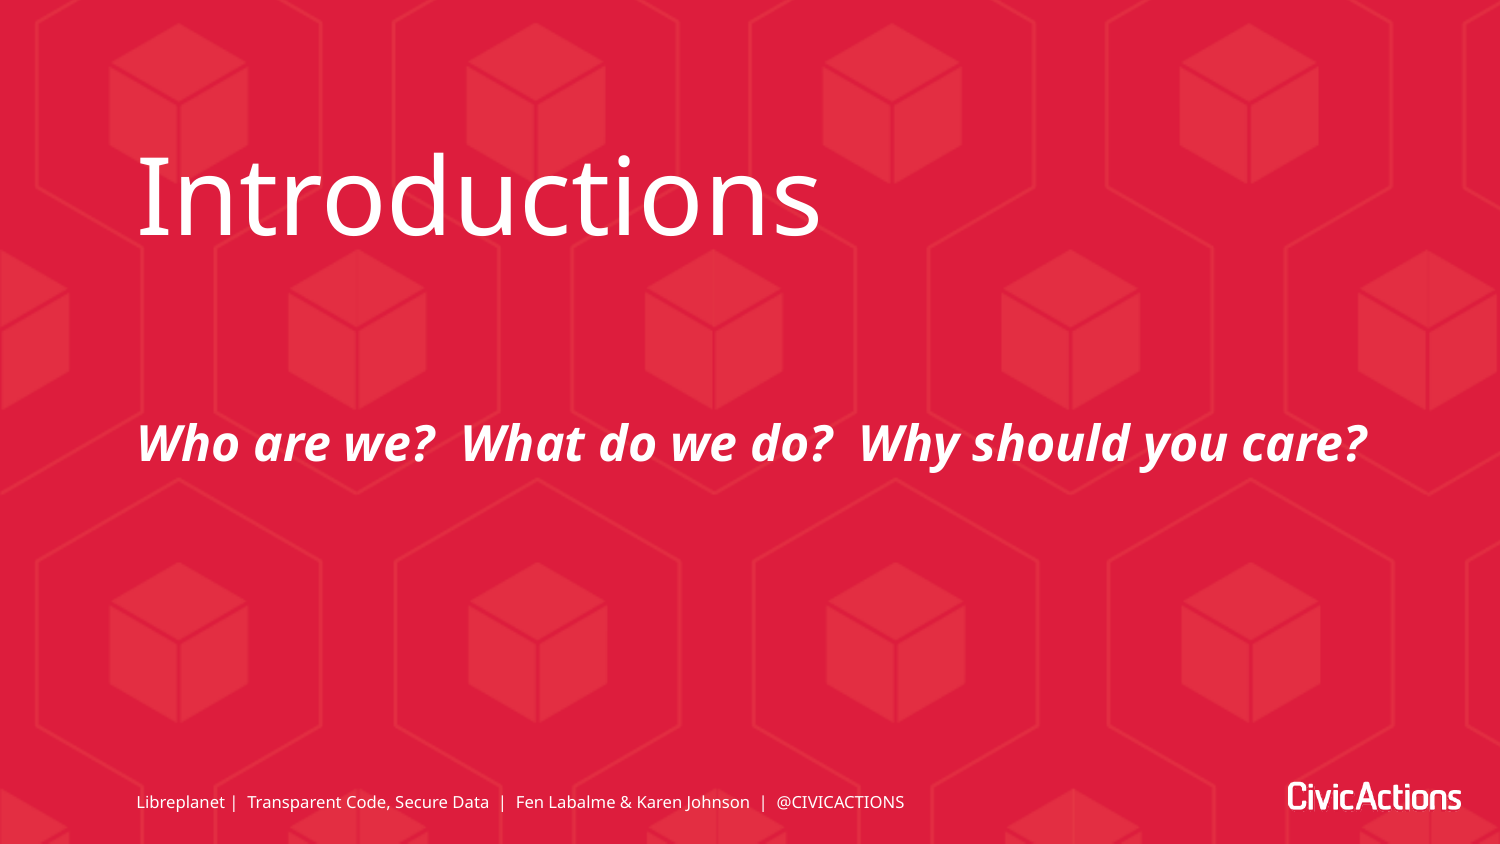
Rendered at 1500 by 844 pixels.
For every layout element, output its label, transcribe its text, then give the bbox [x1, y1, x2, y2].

subtitle Who are we? What do we do? Why should you care? [121, 356, 1390, 487]
title Introductions [121, 112, 1375, 356]
text_box Libreplanet | Transparent Code, Secure Data | Fen Labalme & Karen Johnson | @CIVICACTIONS [121, 777, 1467, 816]
picture [0, 0, 1500, 844]
